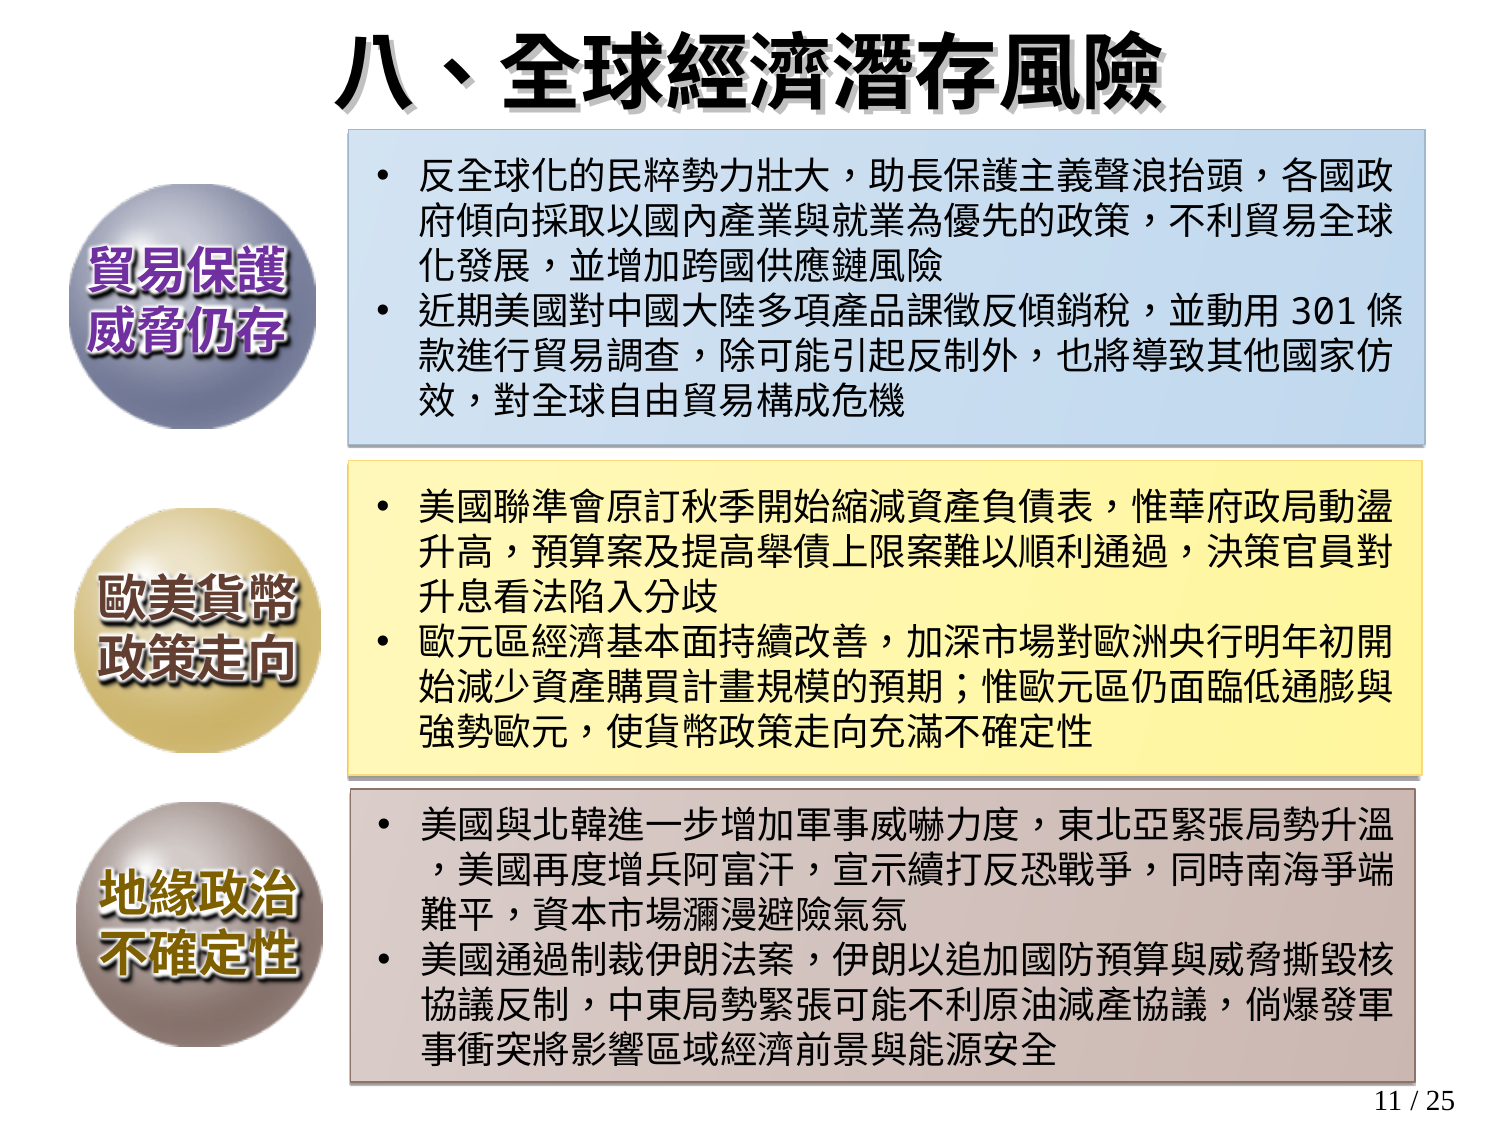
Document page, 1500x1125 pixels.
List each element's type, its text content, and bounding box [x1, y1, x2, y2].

picture [59, 802, 345, 1047]
text_box 美國與北韓進一步增加軍事威嚇力度，東北亞緊張局勢升溫 ，美國再度增兵阿富汗，宣示續打反恐戰爭，同時南海爭端 難平，資本市場瀰漫避險氣氛 美國通過制裁伊朗法案，伊朗以追加國防預算與威脅撕毀核 協議反制，中東局勢緊張可能不利原油減產協議，倘爆發軍 事衝突將影響區域經濟前景與能源安全 [350, 789, 1415, 1082]
text_box 美國聯準會原訂秋季開始縮減資產負債表，惟華府政局動盪 升高，預算案及提高舉債上限案難以順利通過，決策官員對 升息看法陷入分歧 歐元區經濟基本面持續改善，加深市場對歐洲央行明年初開 始減少資產購買計畫規模的預期；惟歐元區仍面臨低通膨與 強勢歐元，使貨幣政策走向充滿不確定性 [348, 460, 1422, 775]
text_box 八、全球經濟潛存風險 [28, 20, 1470, 128]
picture [57, 508, 343, 753]
text_box 反全球化的民粹勢力壯大，助長保護主義聲浪抬頭，各國政 府傾向採取以國內產業與就業為優先的政策，不利貿易全球 化發展，並增加跨國供應鏈風險 近期美國對中國大陸多項產品課徵反傾銷稅，並動用301條 款進行貿易調查，除可能引起反制外，也將導致其他國家仿 效，對全球自由貿易構成危機 [348, 130, 1425, 444]
picture [47, 184, 333, 430]
